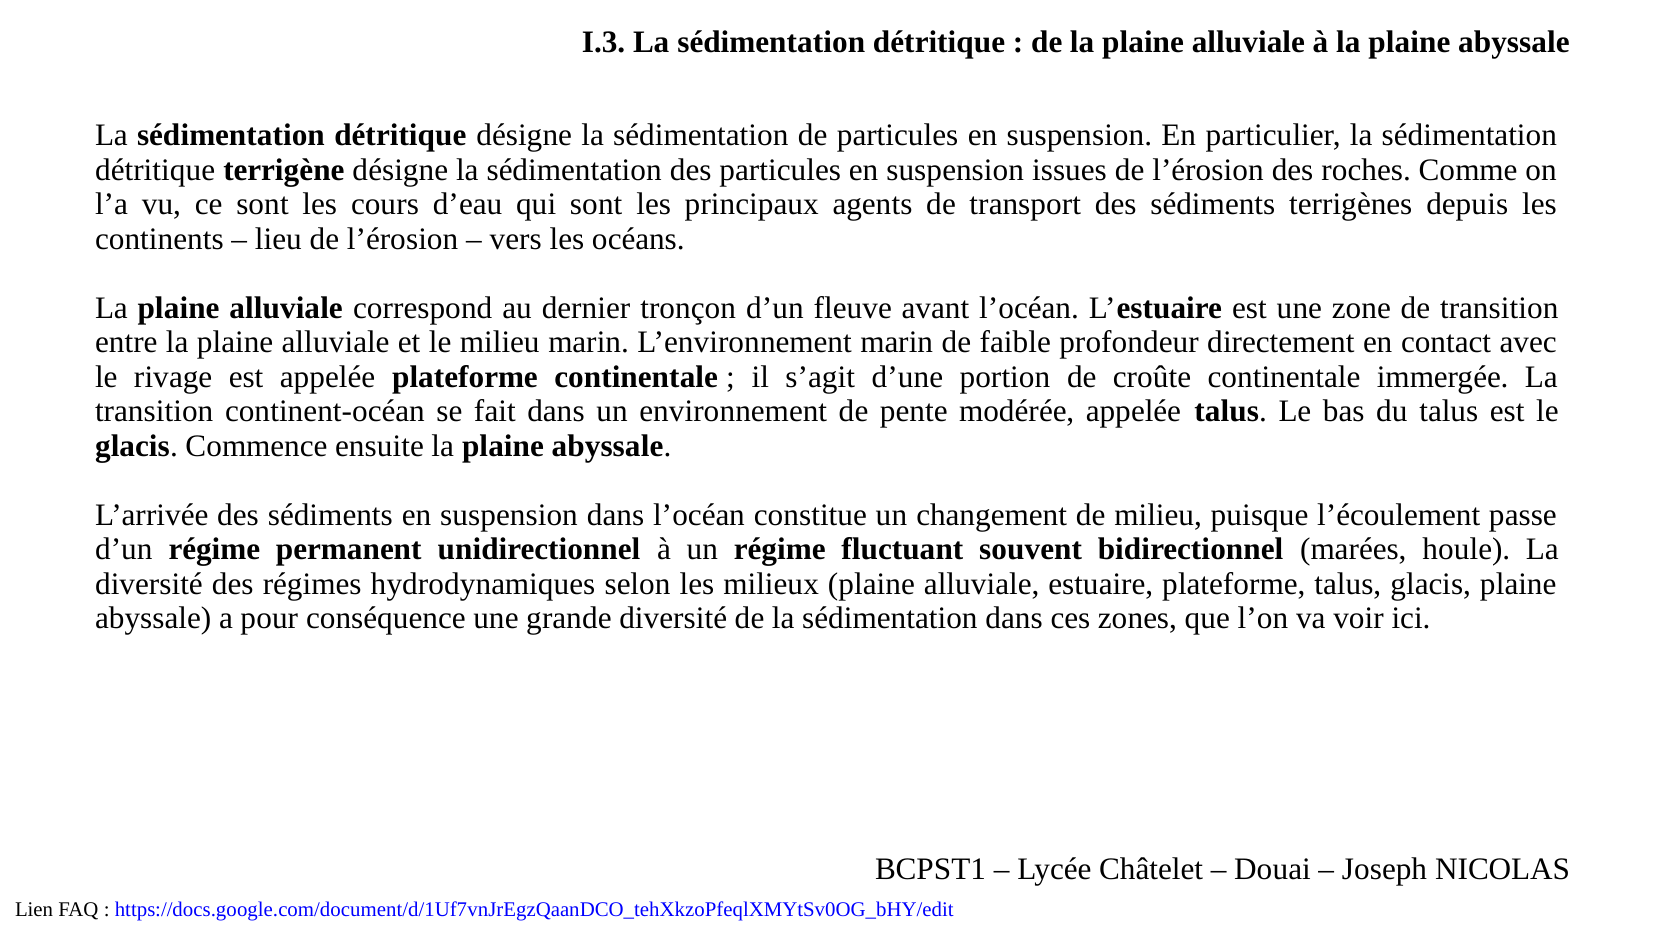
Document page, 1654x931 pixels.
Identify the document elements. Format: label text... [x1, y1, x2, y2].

text_box BCPST1 – Lycée Châtelet – Douai – Joseph NICOLAS [637, 832, 1571, 905]
text_box I.3. La sédimentation détritique : de la plaine alluviale à la plaine abyssale [496, 5, 1571, 78]
text_box La sédimentation détritique désigne la sédimentation de particules en suspension. En particulier, la sédimentation détritique terrigène désigne la sédimentation des particules en suspension issues de l’érosion des roches. Comme on l’a vu, ce sont les cours d’eau qui sont les principaux agents de transport des sédiments terrigènes depuis les continents – lieu de l’érosion – vers les océans. La plaine alluviale correspond au dernier tronçon d’un fleuve avant l’océan. L’estuaire est une zone de transition entre la plaine alluviale et le milieu marin. L’environnement marin de faible profondeur directement en contact avec le rivage est appelée plateforme continentale ; il s’agit d’une portion de croûte continentale immergée. La transition continent-océan se fait dans un environnement de pente modérée, appelée talus. Le bas du talus est le glacis. Commence ensuite la plaine abyssale. L’arrivée des sédiments en suspension dans l’océan constitue un changement de milieu, puisque l’écoulement passe d’un régime permanent unidirectionnel à un régime fluctuant souvent bidirectionnel (marées, houle). La diversité des régimes hydrodynamiques selon les milieux (plaine alluviale, estuaire, plateforme, talus, glacis, plaine abyssale) a pour conséquence une grande diversité de la sédimentation dans ces zones, que l’on va voir ici. [95, 118, 1560, 705]
text_box Lien FAQ : https://docs.google.com/document/d/1Uf7vnJrEgzQaanDCO_tehXkzoPfeqlXMYtSv0OG_bHY/edit [0, 897, 993, 931]
